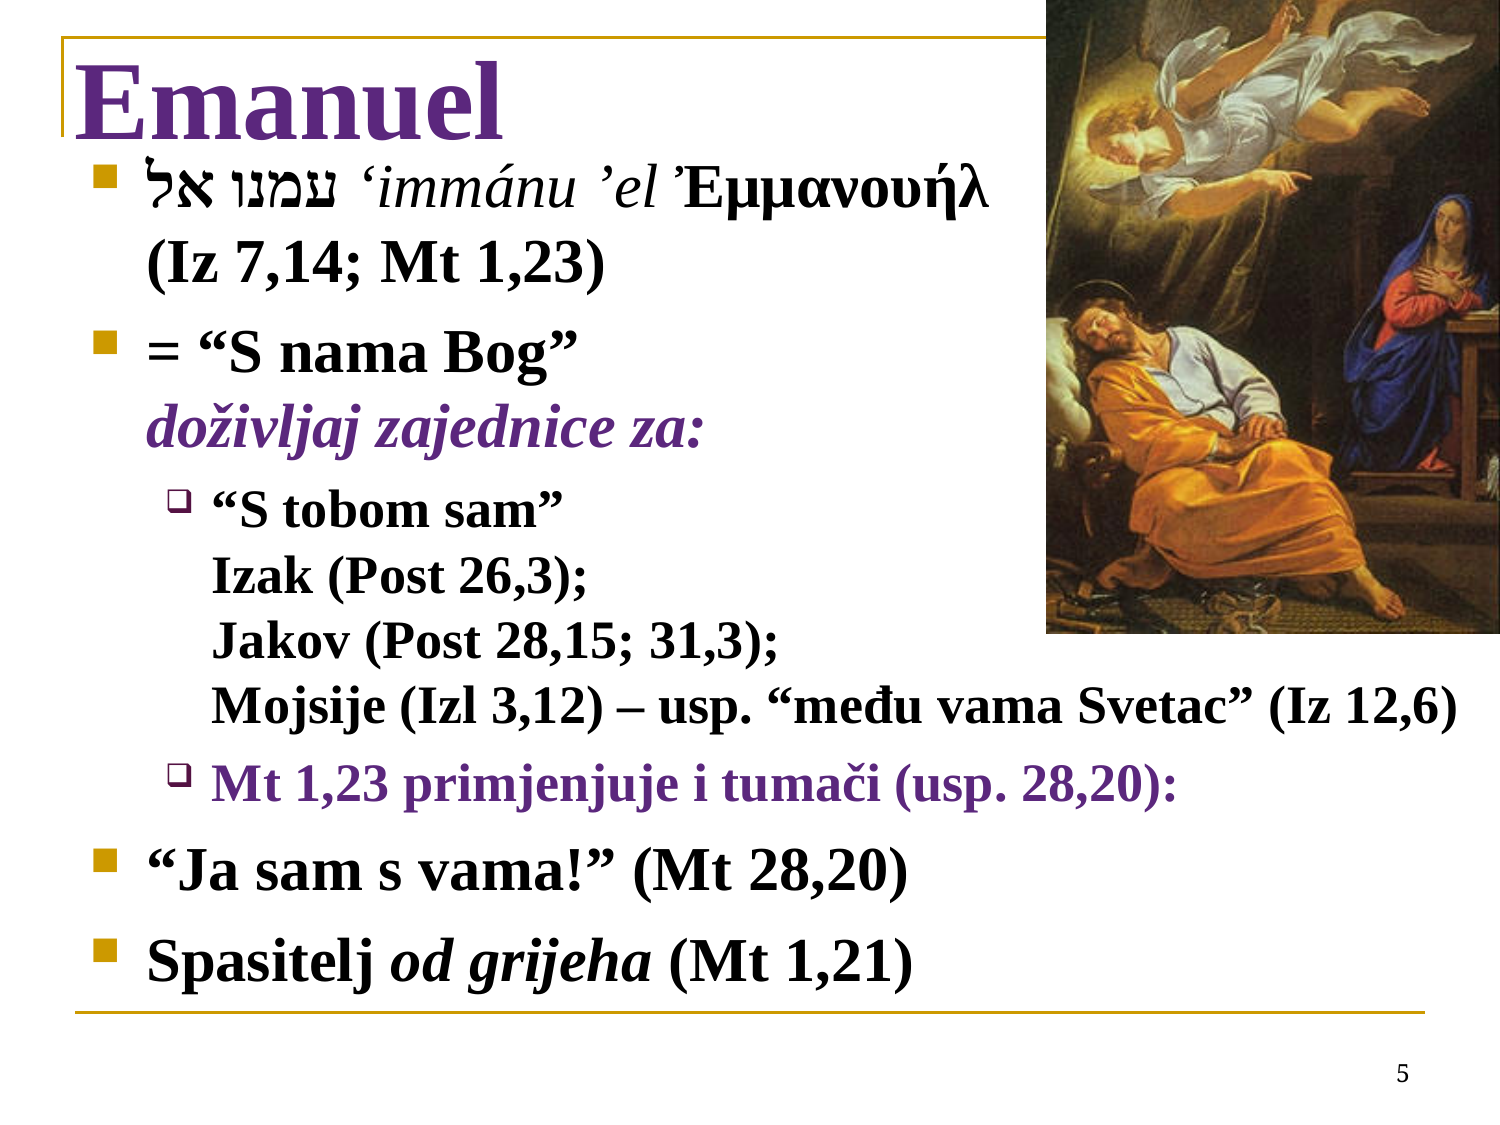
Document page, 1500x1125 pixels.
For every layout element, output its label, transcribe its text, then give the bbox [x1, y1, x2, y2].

list עמנו אל ‘immánu ’el Ἐμμανουήλ (Iz 7,14; Mt 1,23) = “S nama Bog” doživljaj zajednice za: “S tobom sam” Izak (Post 26,3); Jakov (Post 28,15; 31,3); Mojsije (Izl 3,12) – usp. “među vama Svetac” (Iz 12,6) Mt 1,23 primjenjuje i tumači (usp. 28,20): “Ja sam s vama!” (Mt 28,20) Spasitelj od grijeha (Mt 1,21) [75, 137, 1500, 1006]
picture [1046, 0, 1500, 634]
text_box <number> [1074, 1024, 1426, 1100]
title Emanuel [59, 19, 1046, 207]
